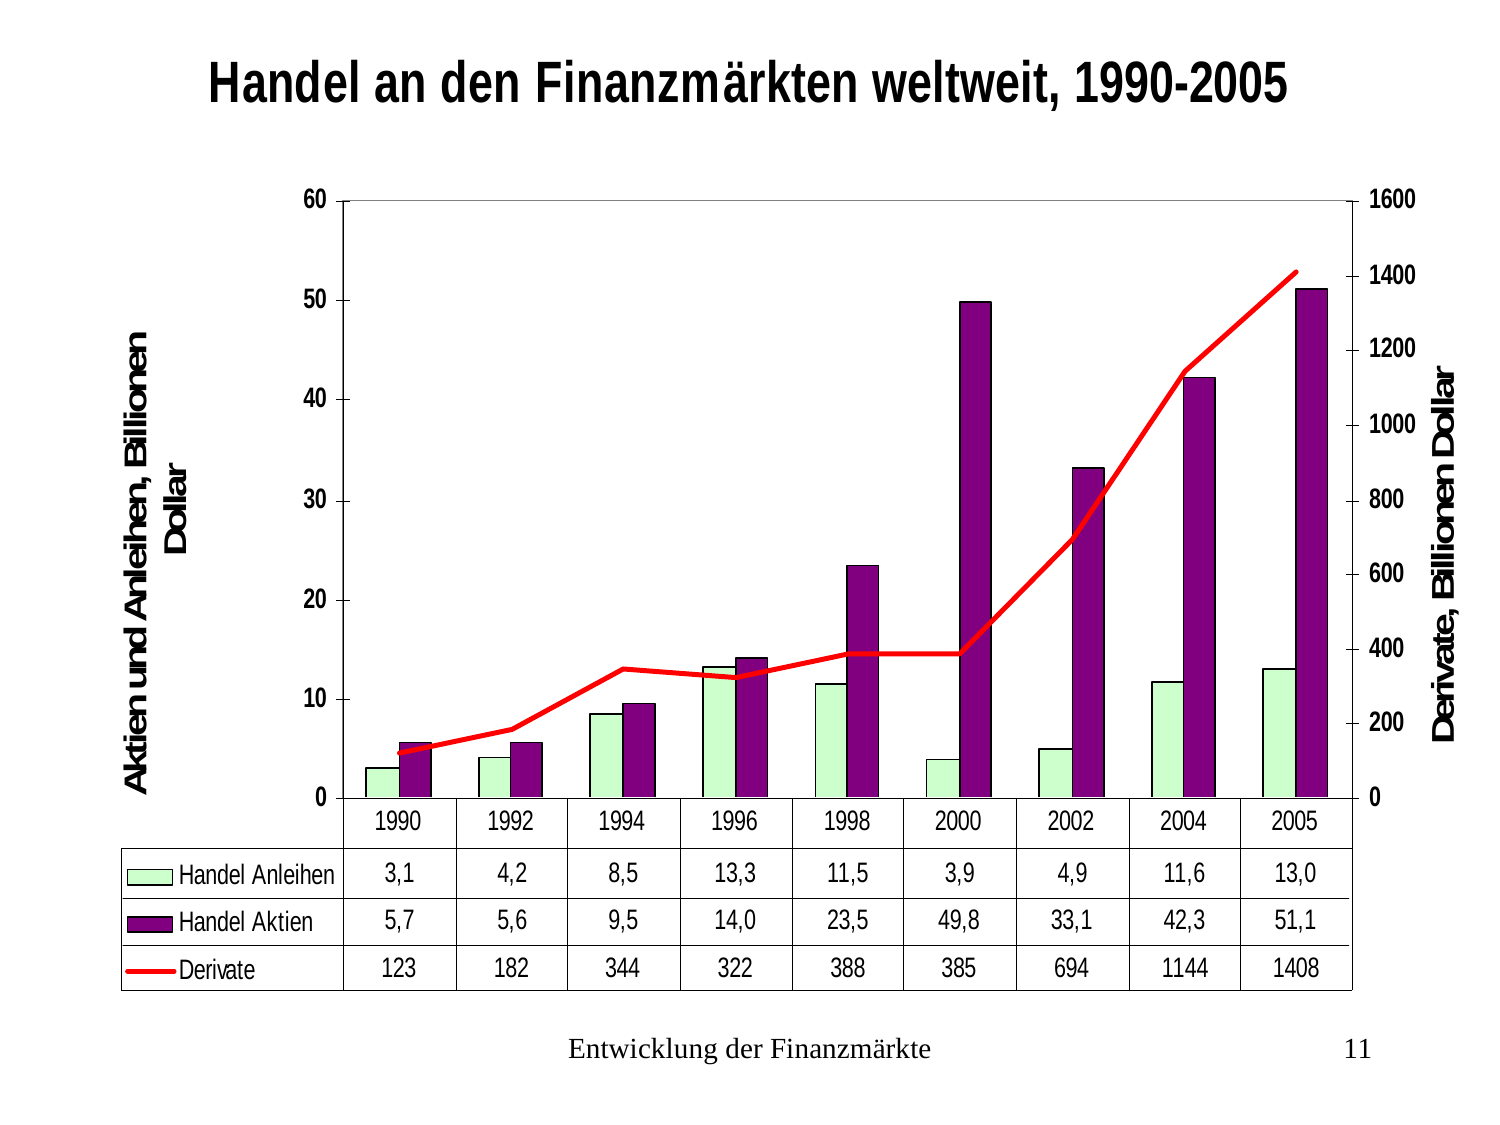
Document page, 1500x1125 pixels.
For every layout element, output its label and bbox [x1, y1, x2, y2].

chart [0, 0, 1500, 1026]
